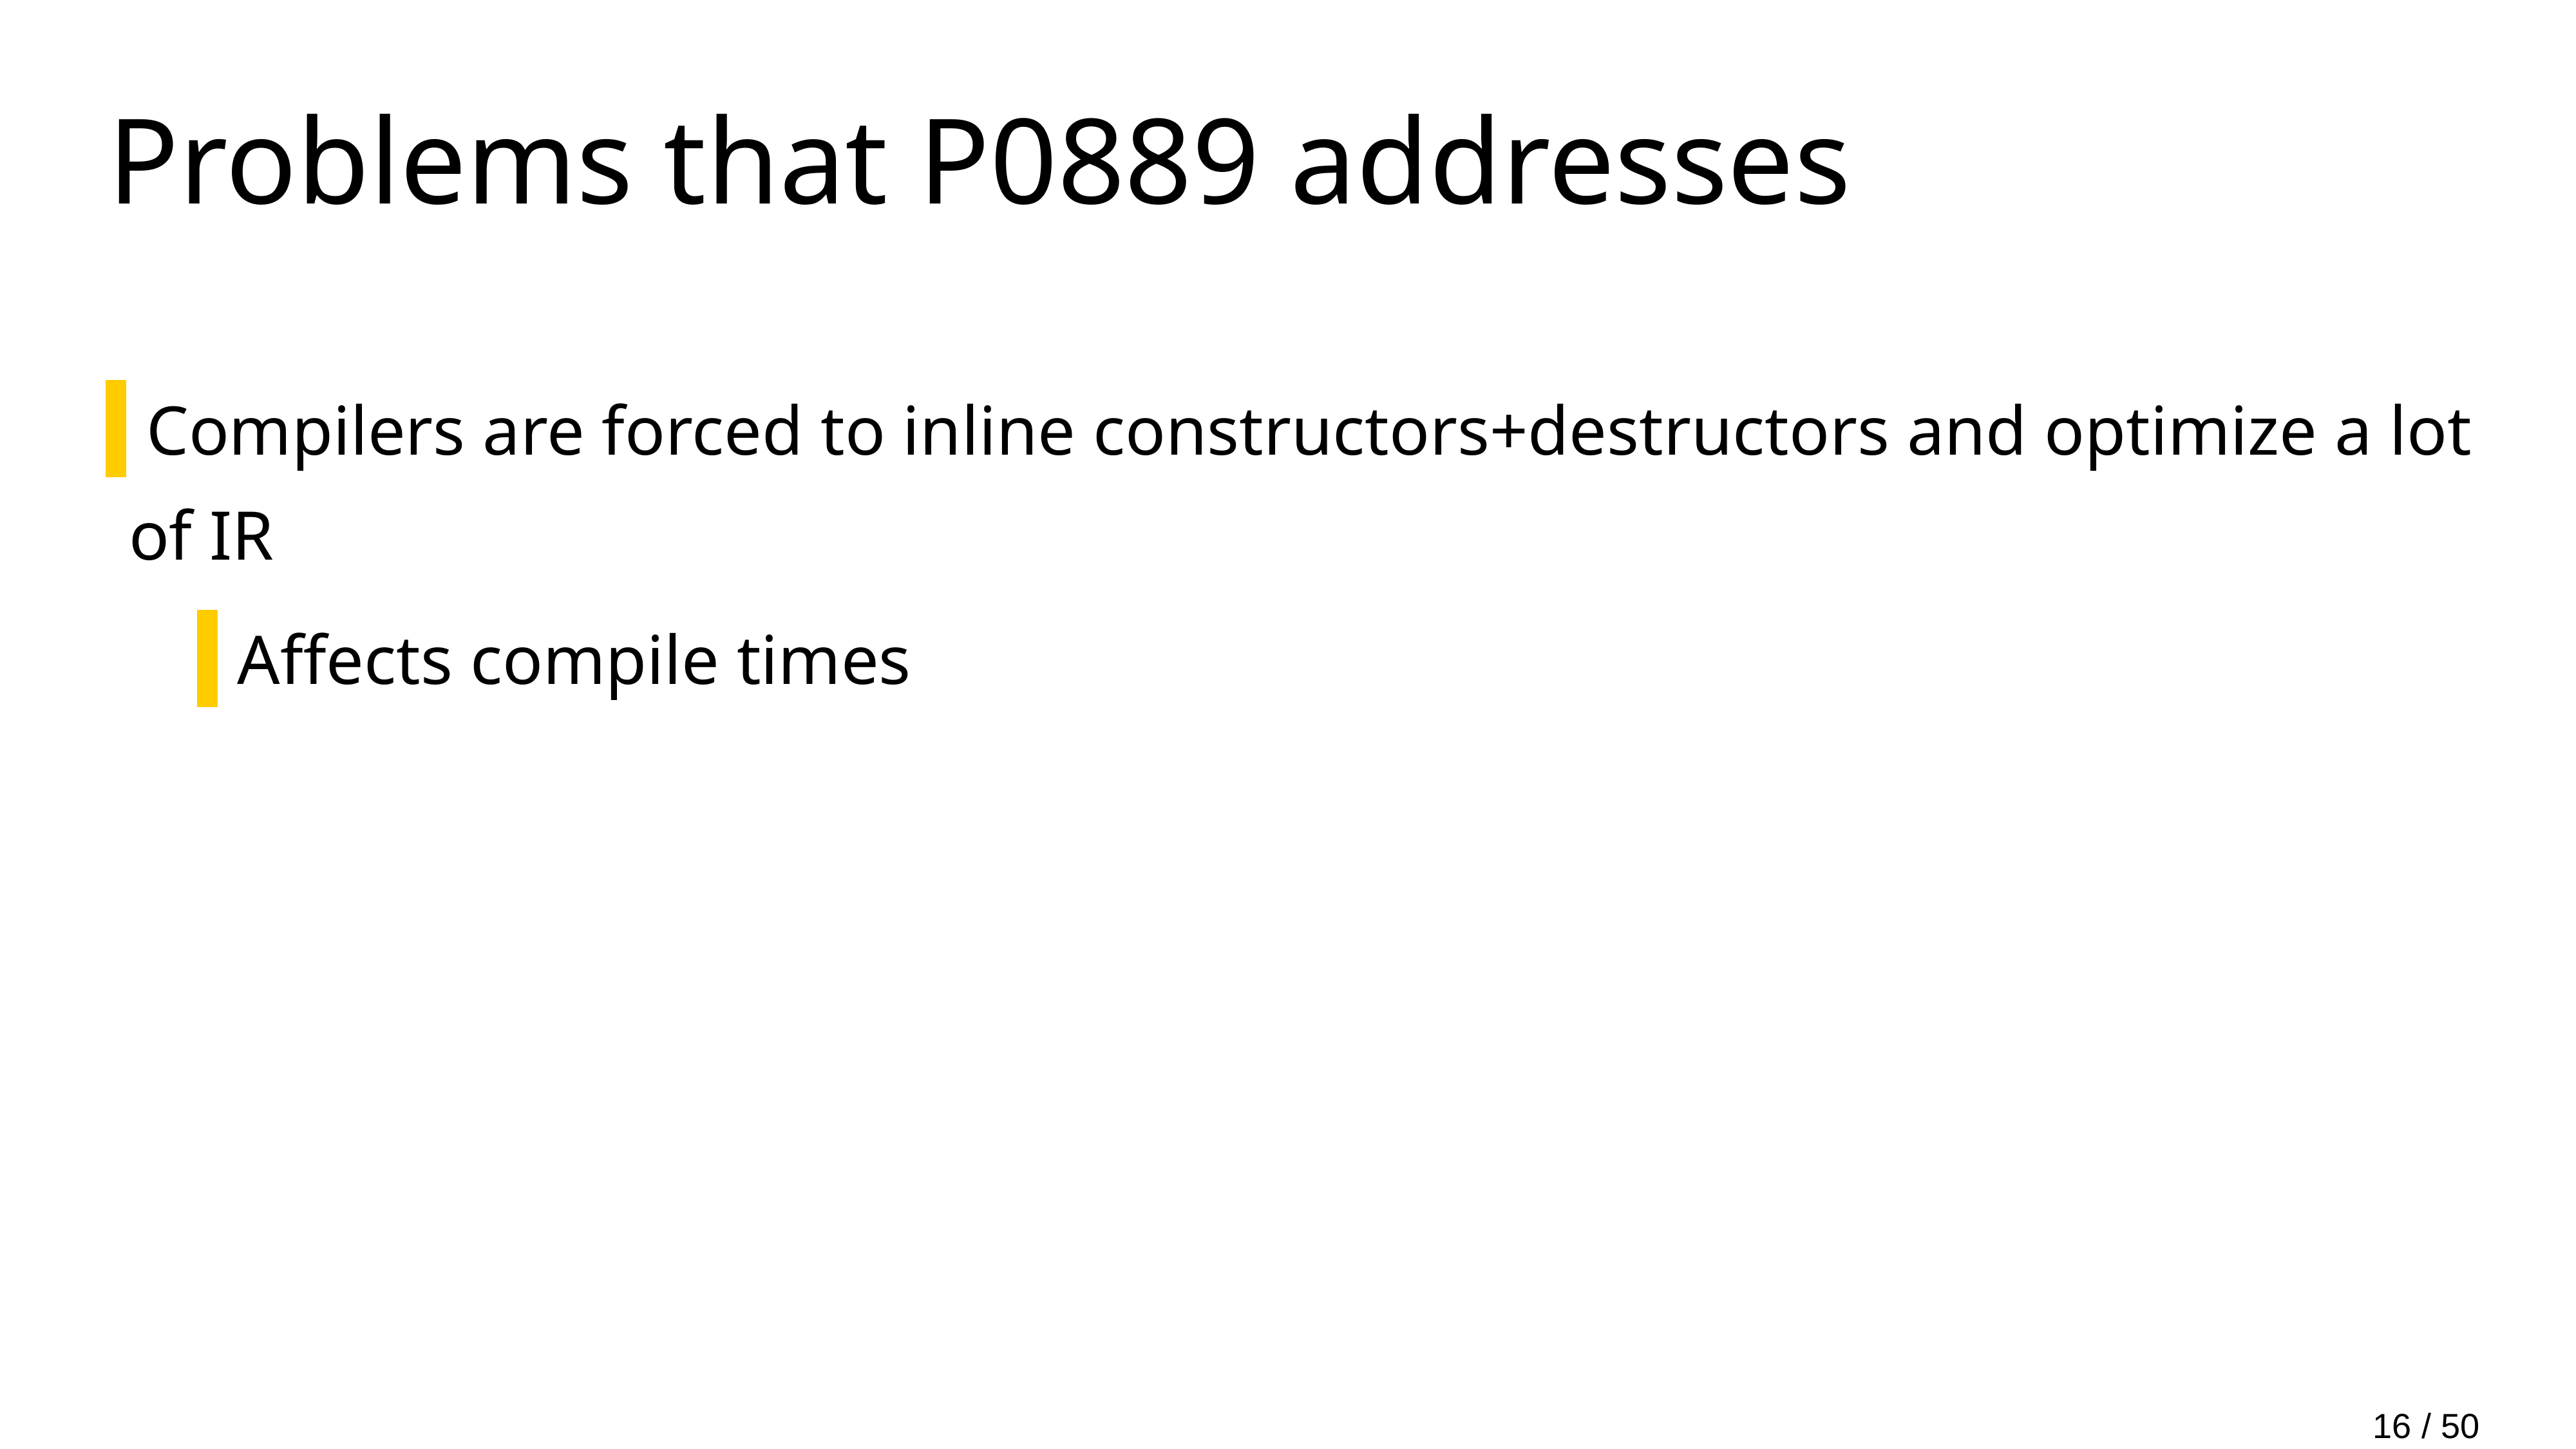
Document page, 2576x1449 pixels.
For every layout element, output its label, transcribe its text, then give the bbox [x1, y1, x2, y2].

title Problems that P0889 addresses [108, 80, 2468, 242]
text_box Compilers are forced to inline constructors+destructors and optimize a lot of IR Affects compile times [96, 364, 2512, 1419]
text_box <number> / 50 [2363, 1402, 2576, 1449]
